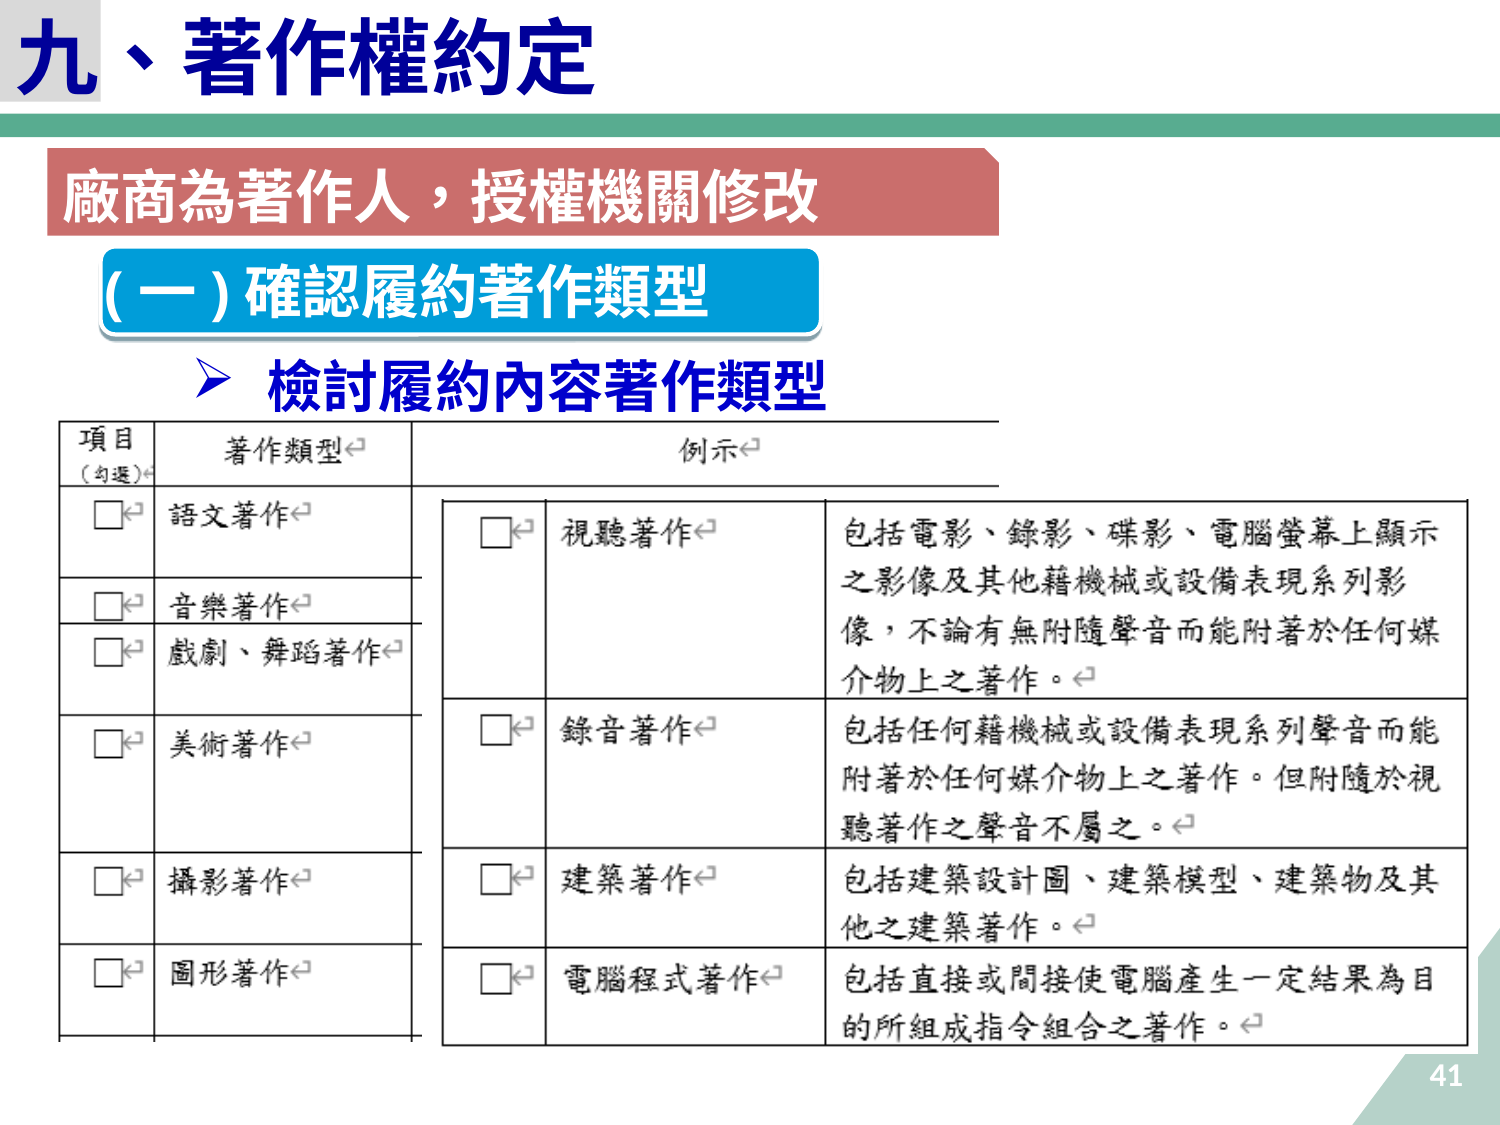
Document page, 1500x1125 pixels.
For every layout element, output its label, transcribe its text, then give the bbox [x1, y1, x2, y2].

picture [47, 416, 1478, 1054]
text_box [1352, 927, 1500, 1125]
slide_number <編號> [1128, 1054, 1478, 1103]
text_box 廠商為著作人，授權機關修改 [47, 148, 999, 236]
text_box 九、著作權約定 [0, 0, 1465, 113]
text_box [0, 113, 1500, 138]
text_box (一)確認履約著作類型 [100, 246, 821, 335]
text_box 檢討履約內容著作類型 [0, 265, 1376, 1010]
